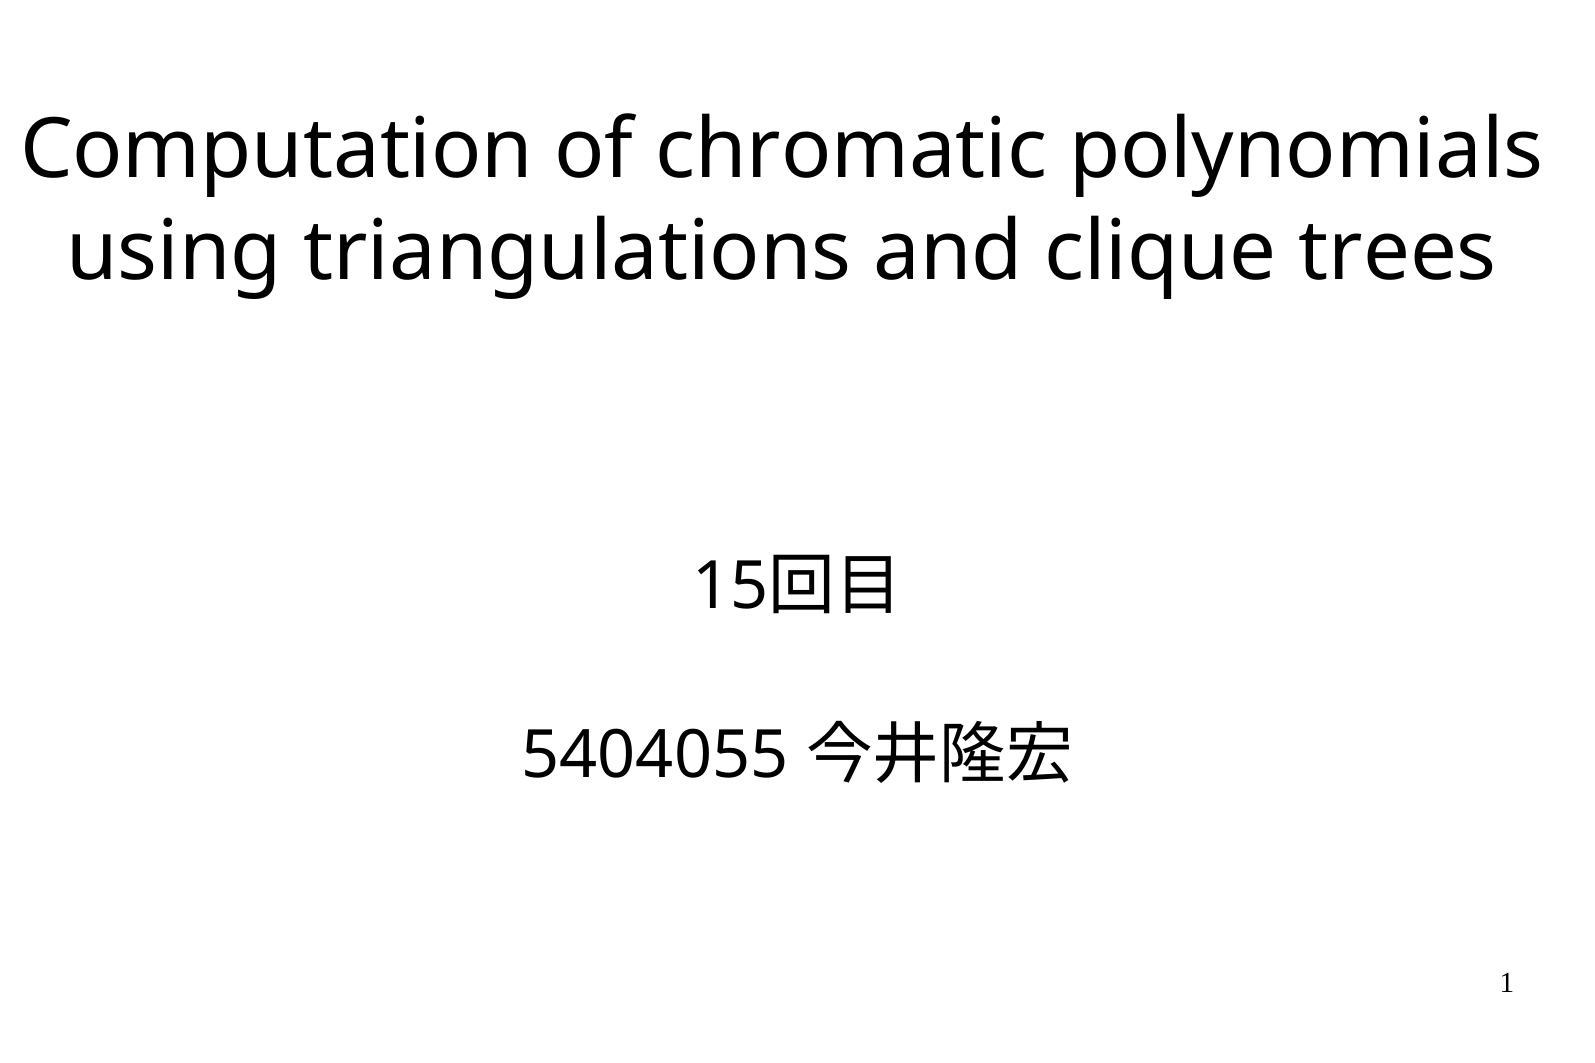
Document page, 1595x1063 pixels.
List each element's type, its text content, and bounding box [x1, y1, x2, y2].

text_box Computation of chromatic polynomials using triangulations and clique trees [0, 100, 1565, 296]
text_box 15回目 5404055 今井隆宏 [79, 383, 1515, 951]
text_box <番号> [1143, 968, 1515, 1042]
